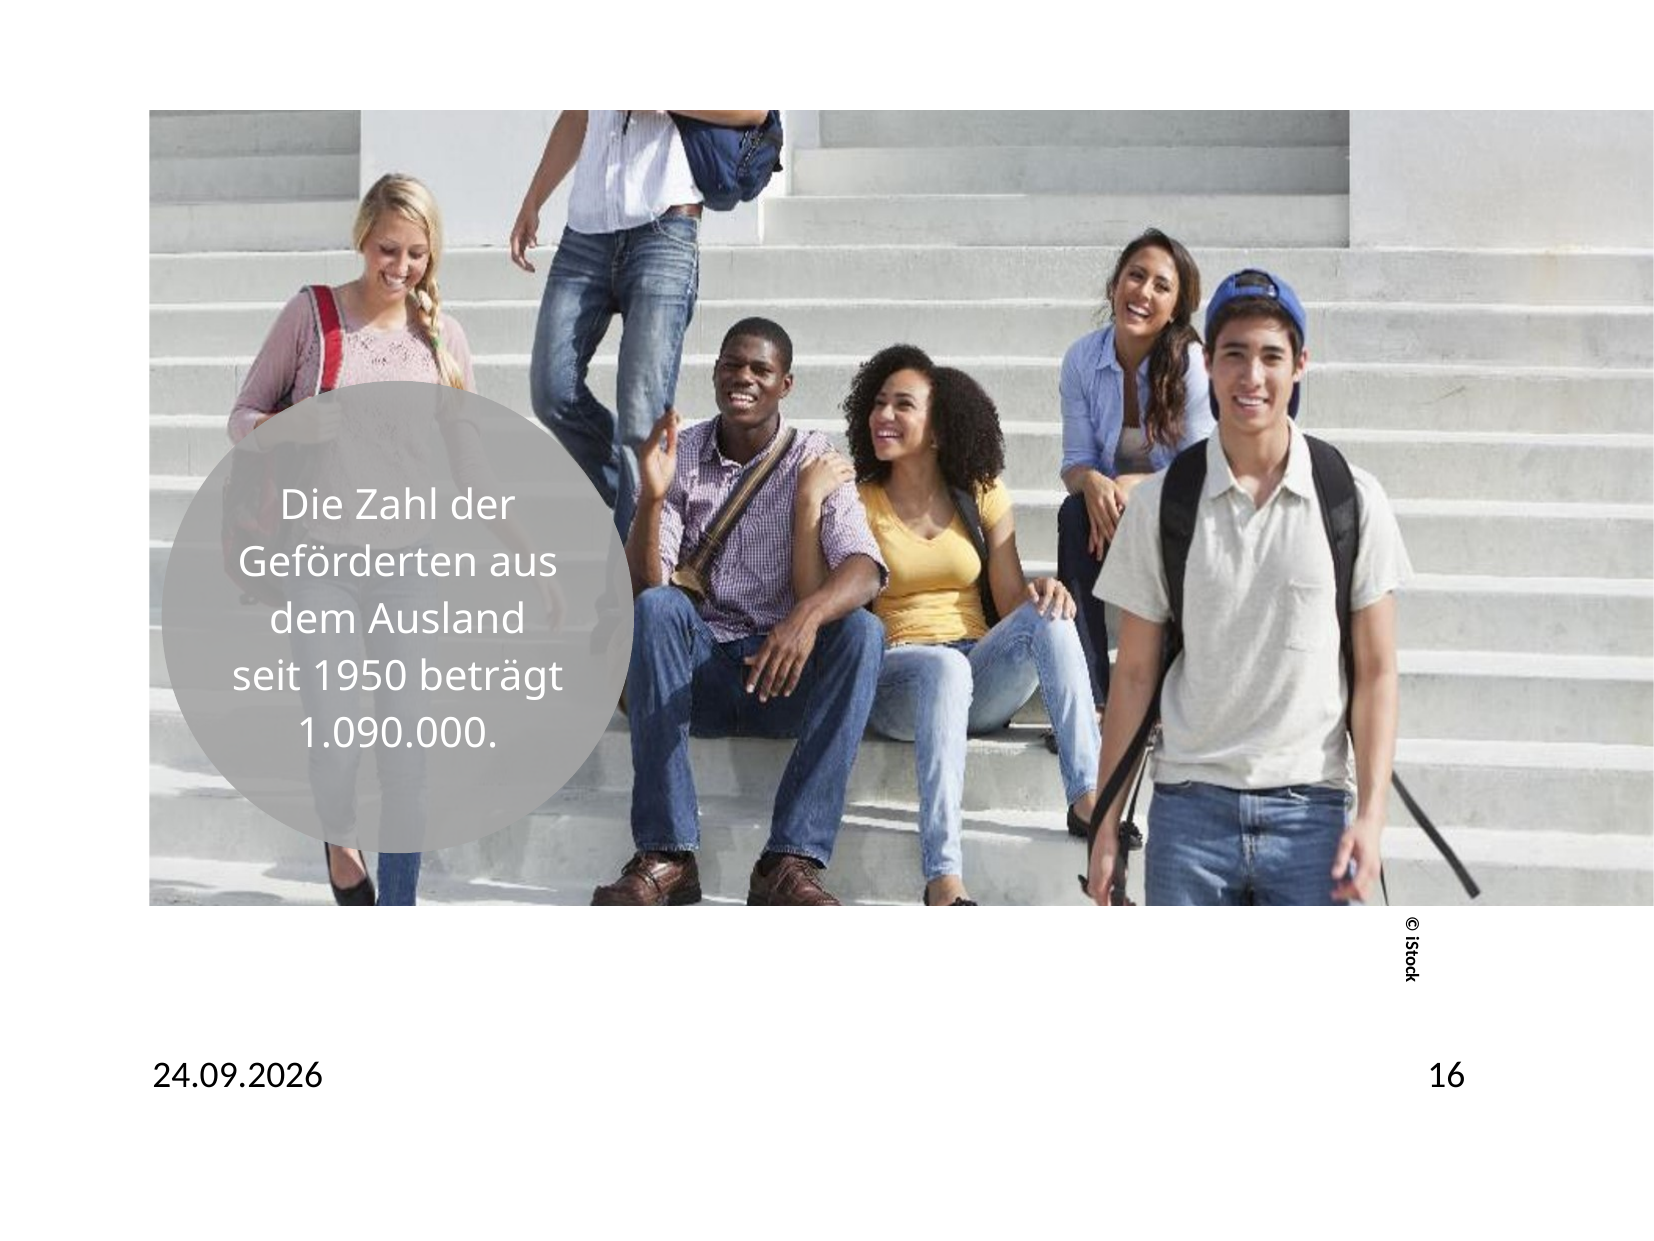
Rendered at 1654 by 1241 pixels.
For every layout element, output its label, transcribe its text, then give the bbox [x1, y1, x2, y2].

picture [149, 110, 1654, 906]
text_box 04.10.2023 [137, 1042, 588, 1103]
text_box [1412, 1042, 1654, 1103]
text_box Die Zahl der Geförderten aus dem Ausland seit 1950 beträgt 1.090.000. [161, 380, 635, 854]
text_box © iStock [1381, 916, 1441, 1070]
